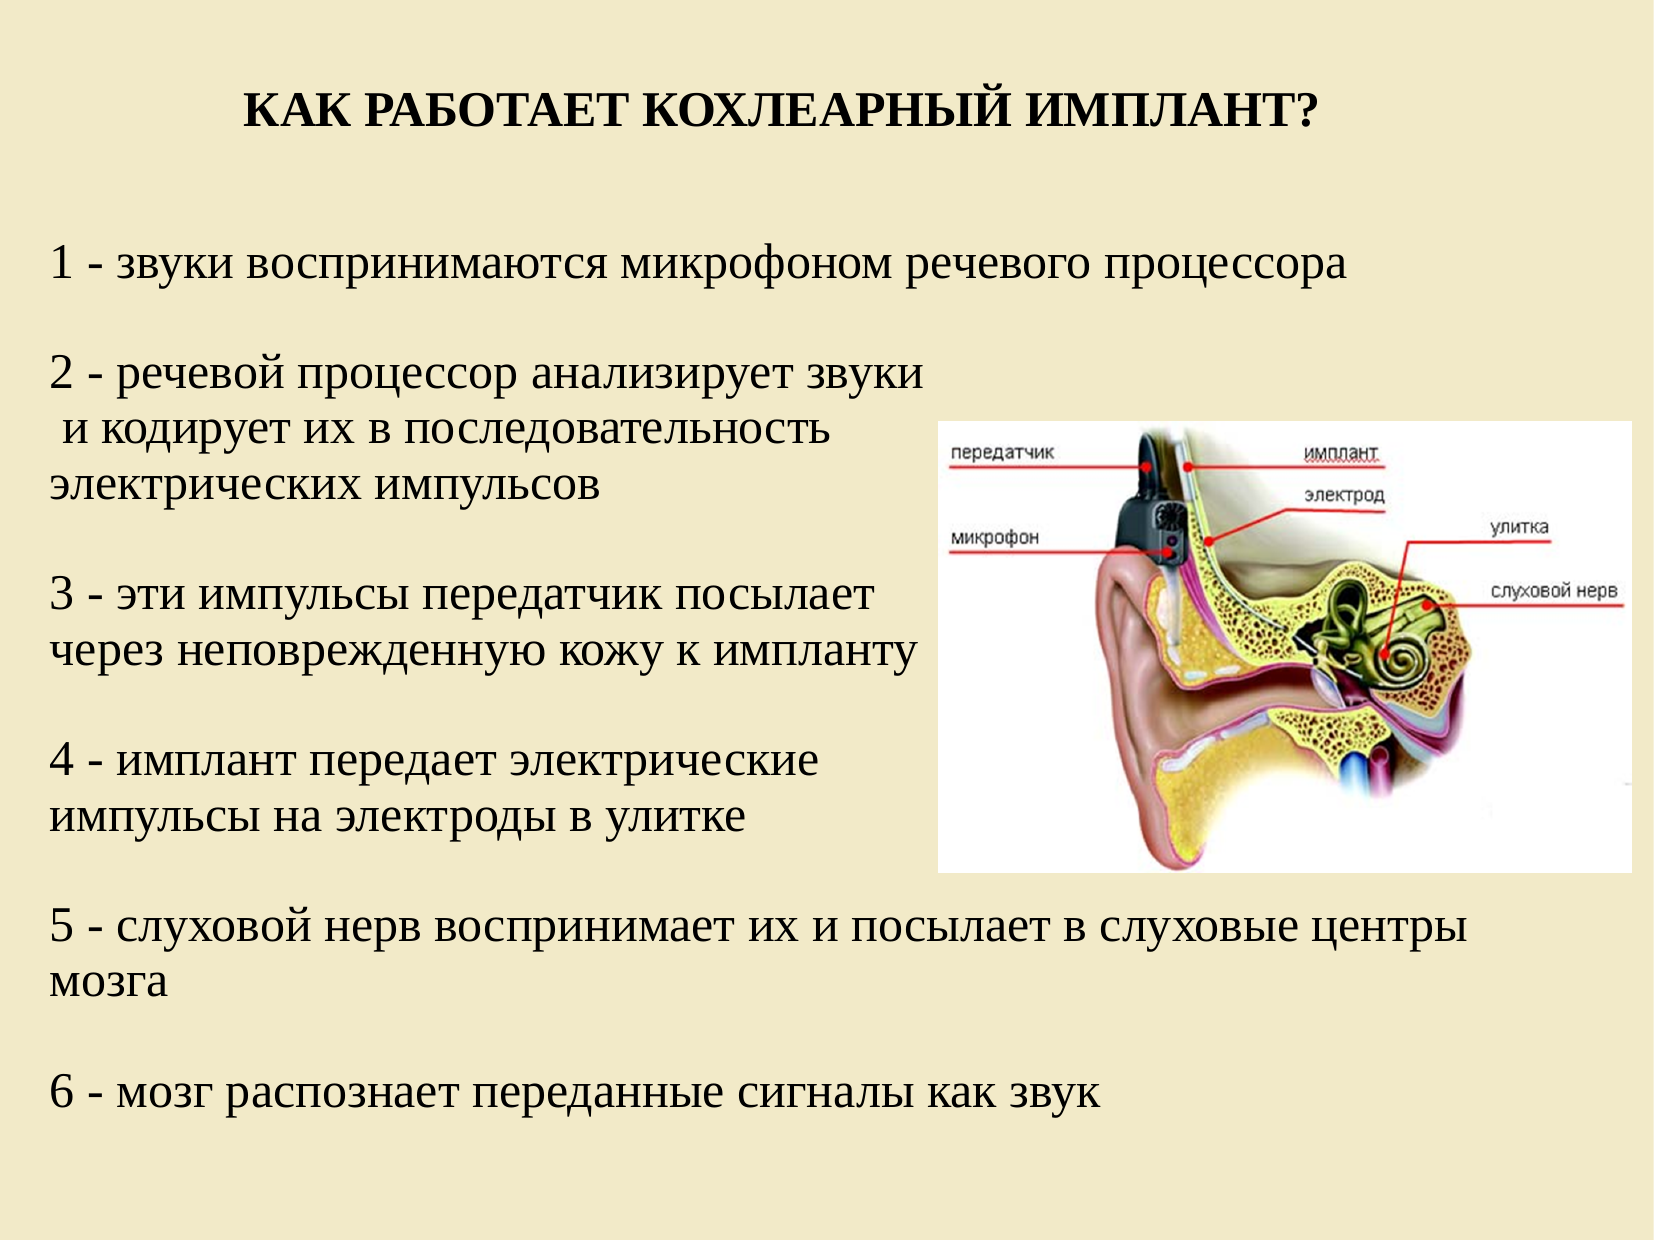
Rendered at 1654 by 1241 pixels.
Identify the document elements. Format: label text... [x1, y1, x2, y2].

picture [938, 421, 1632, 873]
text_box 1 - звуки воспринимаются микрофоном речевого процессора 2 - речевой процессор анализирует звуки и кодирует их в последовательность электрических импульсов 3 - эти импульсы передатчик посылает через неповрежденную кожу к импланту 4 - имплант передает электрические импульсы на электроды в улитке 5 - слуховой нерв воспринимает их и посылает в слуховые центры мозга 6 - мозг распознает переданные сигналы как звук [35, 226, 1533, 1126]
text_box КАК РАБОТАЕТ КОХЛЕАРНЫЙ ИМПЛАНТ? [229, 75, 1477, 200]
